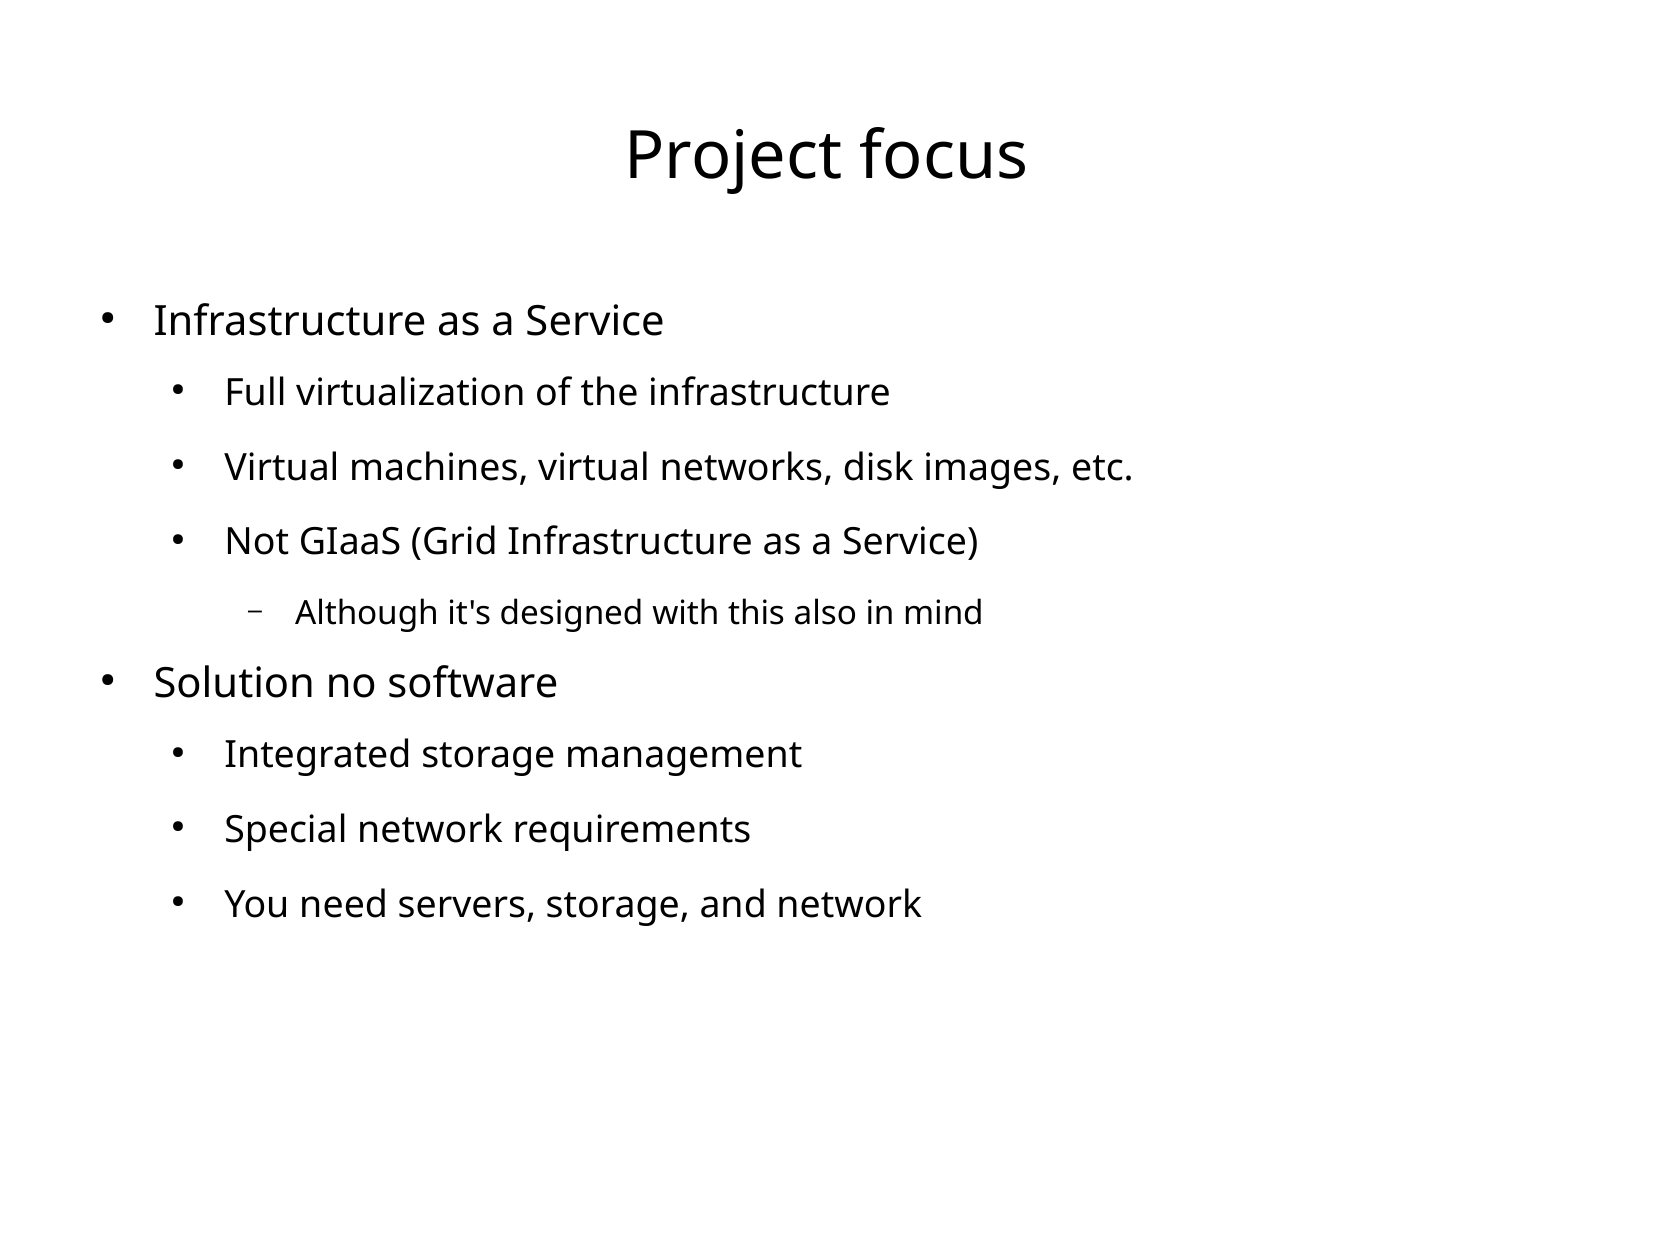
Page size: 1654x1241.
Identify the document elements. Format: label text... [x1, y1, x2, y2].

title Project focus [82, 49, 1571, 257]
list Infrastructure as a Service Full virtualization of the infrastructure Virtual machines, virtual networks, disk images, etc. Not GIaaS (Grid Infrastructure as a Service) Although it's designed with this also in mind Solution no software Integrated storage management Special network requirements You need servers, storage, and network [82, 290, 1571, 1232]
